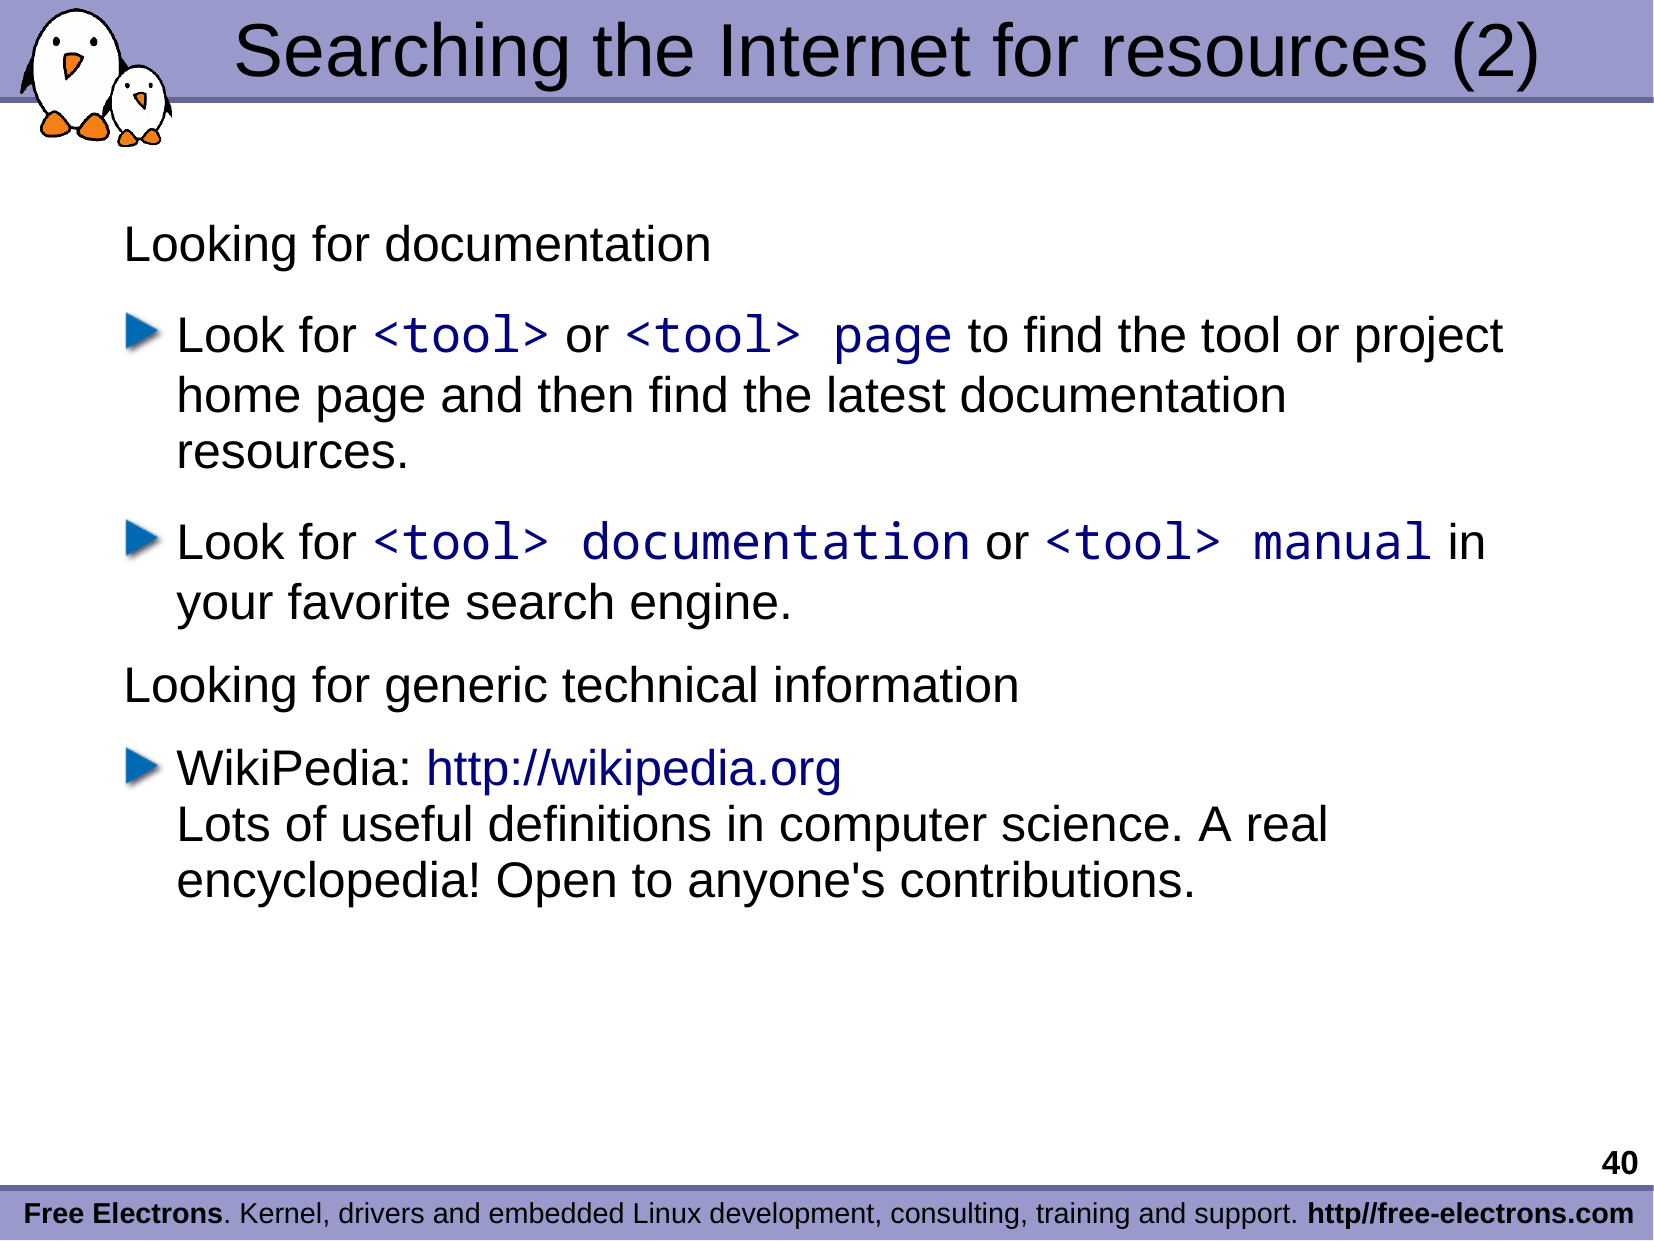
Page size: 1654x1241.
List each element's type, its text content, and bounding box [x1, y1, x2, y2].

picture [20, 8, 172, 147]
list Looking for documentation Look for <tool> or <tool> page to find the tool or project home page and then find the latest documentation resources. Look for <tool> documentation or <tool> manual in your favorite search engine. Looking for generic technical information WikiPedia: http://wikipedia.org Lots of useful definitions in computer science. A real encyclopedia! Open to anyone's contributions. [105, 216, 1518, 1066]
title Searching the Internet for resources (2) [143, 0, 1634, 101]
